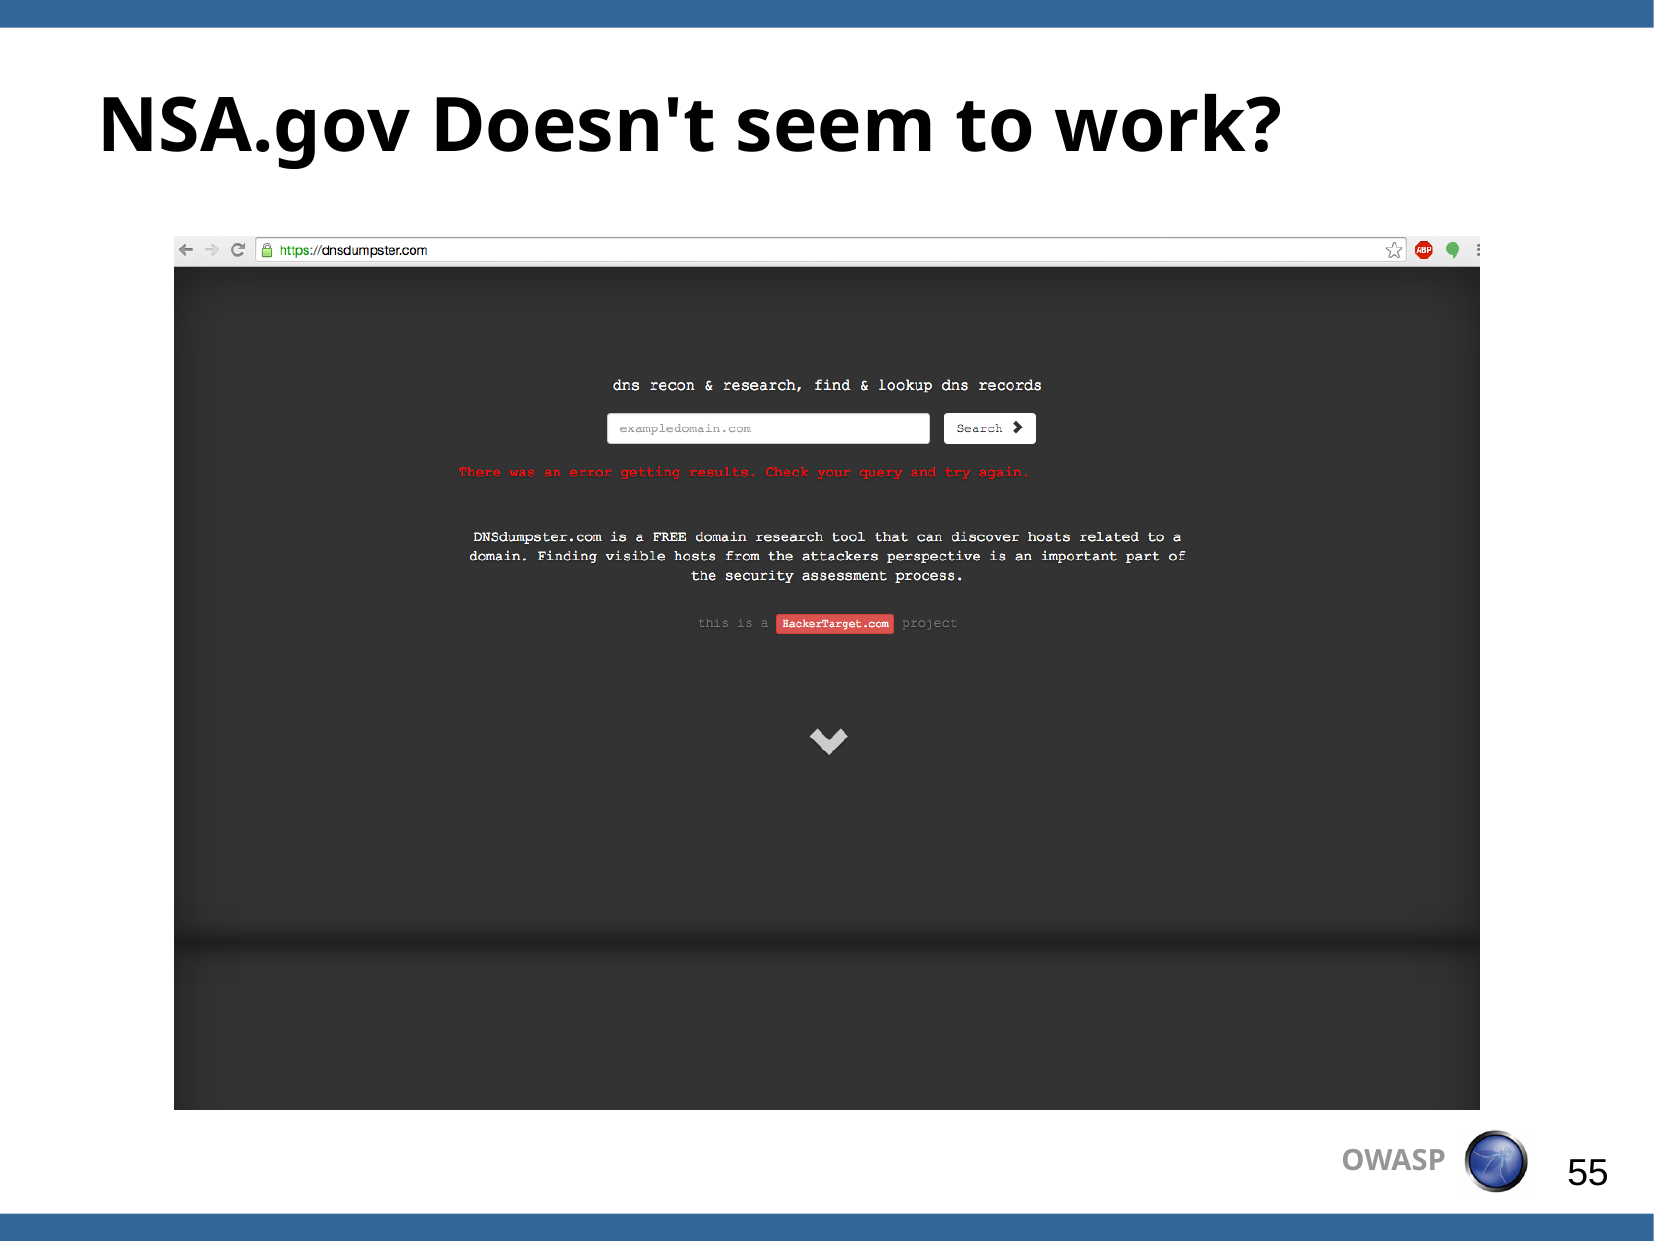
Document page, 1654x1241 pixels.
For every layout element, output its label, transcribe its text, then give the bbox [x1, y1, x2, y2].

picture [1460, 1129, 1530, 1193]
title NSA.gov Doesn't seem to work? [82, 35, 1571, 207]
picture [174, 236, 1480, 1110]
